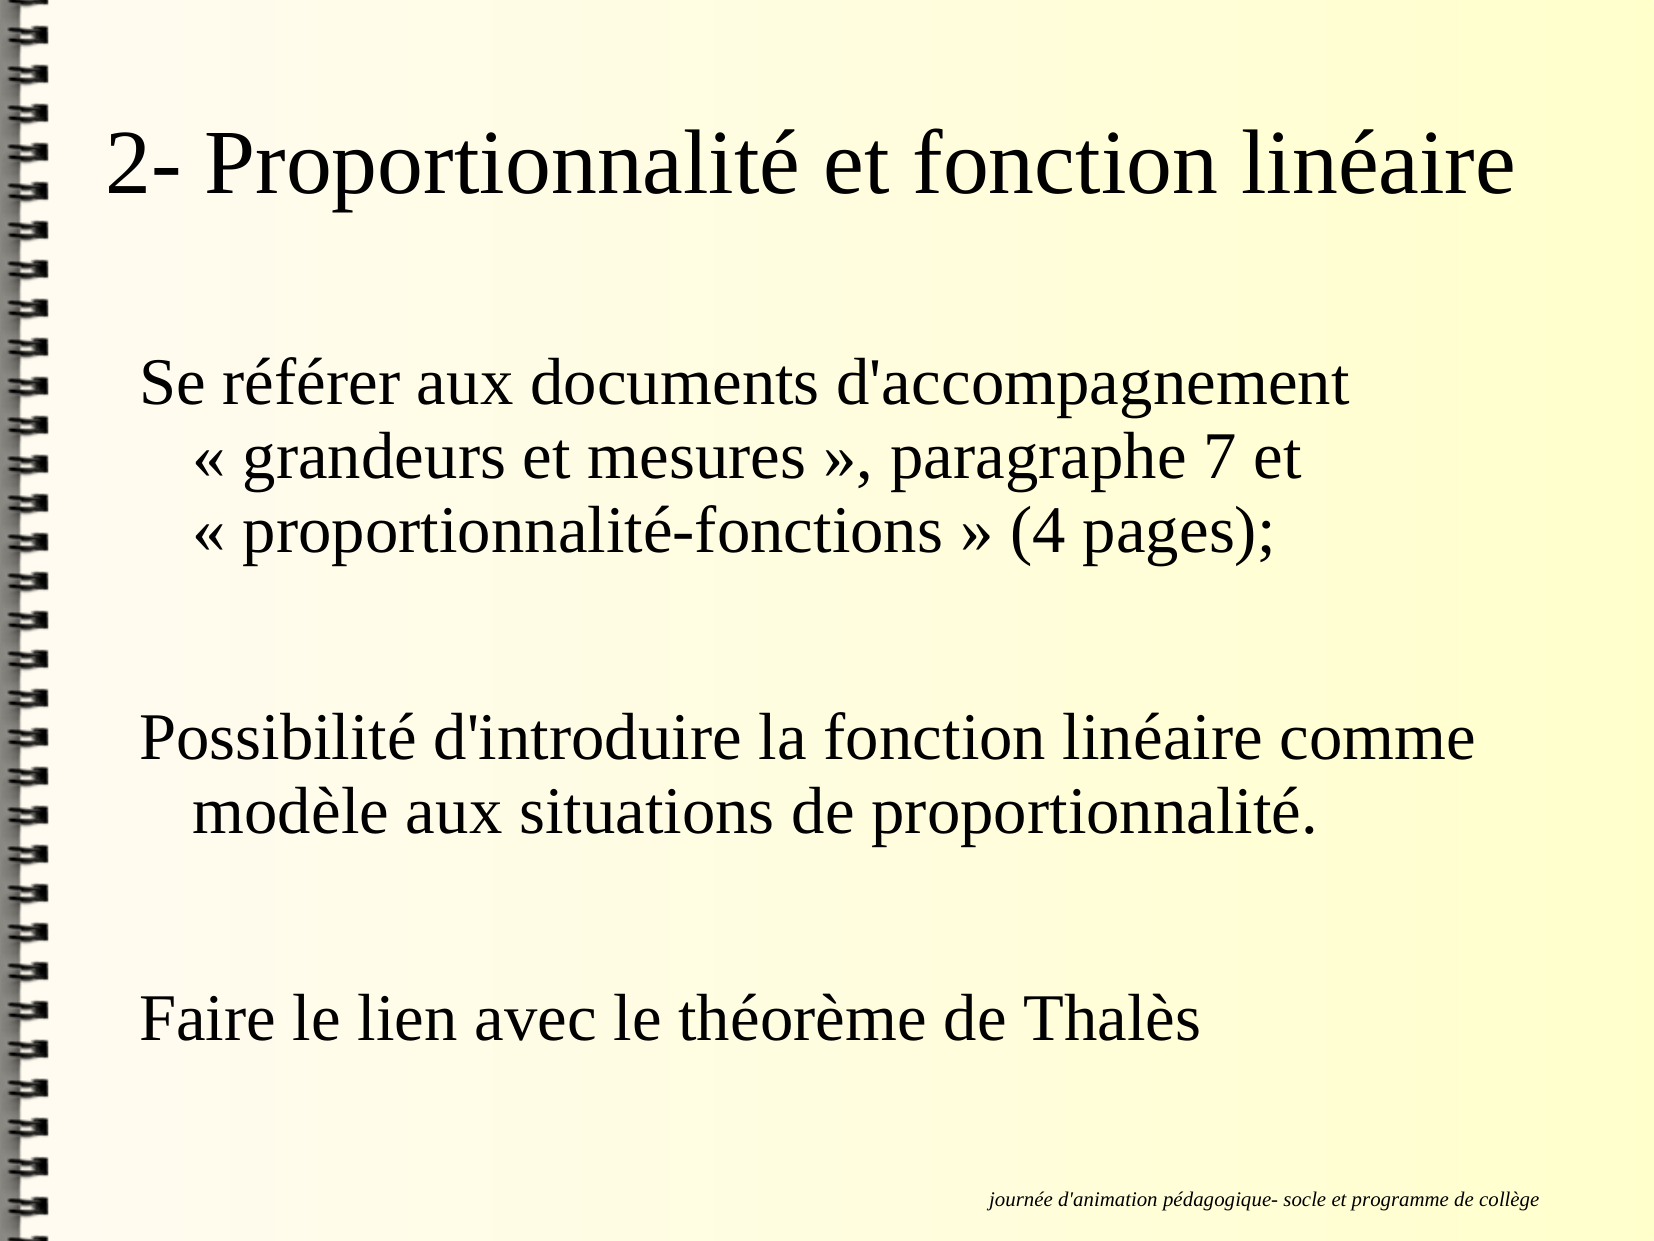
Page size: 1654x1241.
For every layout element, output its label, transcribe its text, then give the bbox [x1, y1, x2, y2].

picture [0, 0, 1654, 1241]
text_box journée d'animation pédagogique- socle et programme de collège [974, 1181, 1654, 1220]
list Se référer aux documents d'accompagnement « grandeurs et mesures », paragraphe 7 et « proportionnalité-fonctions » (4 pages); Possibilité d'introduire la fonction linéaire comme modèle aux situations de proportionnalité. Faire le lien avec le théorème de Thalès [121, 344, 1534, 1127]
title 2- Proportionnalité et fonction linéaire [59, 58, 1565, 266]
